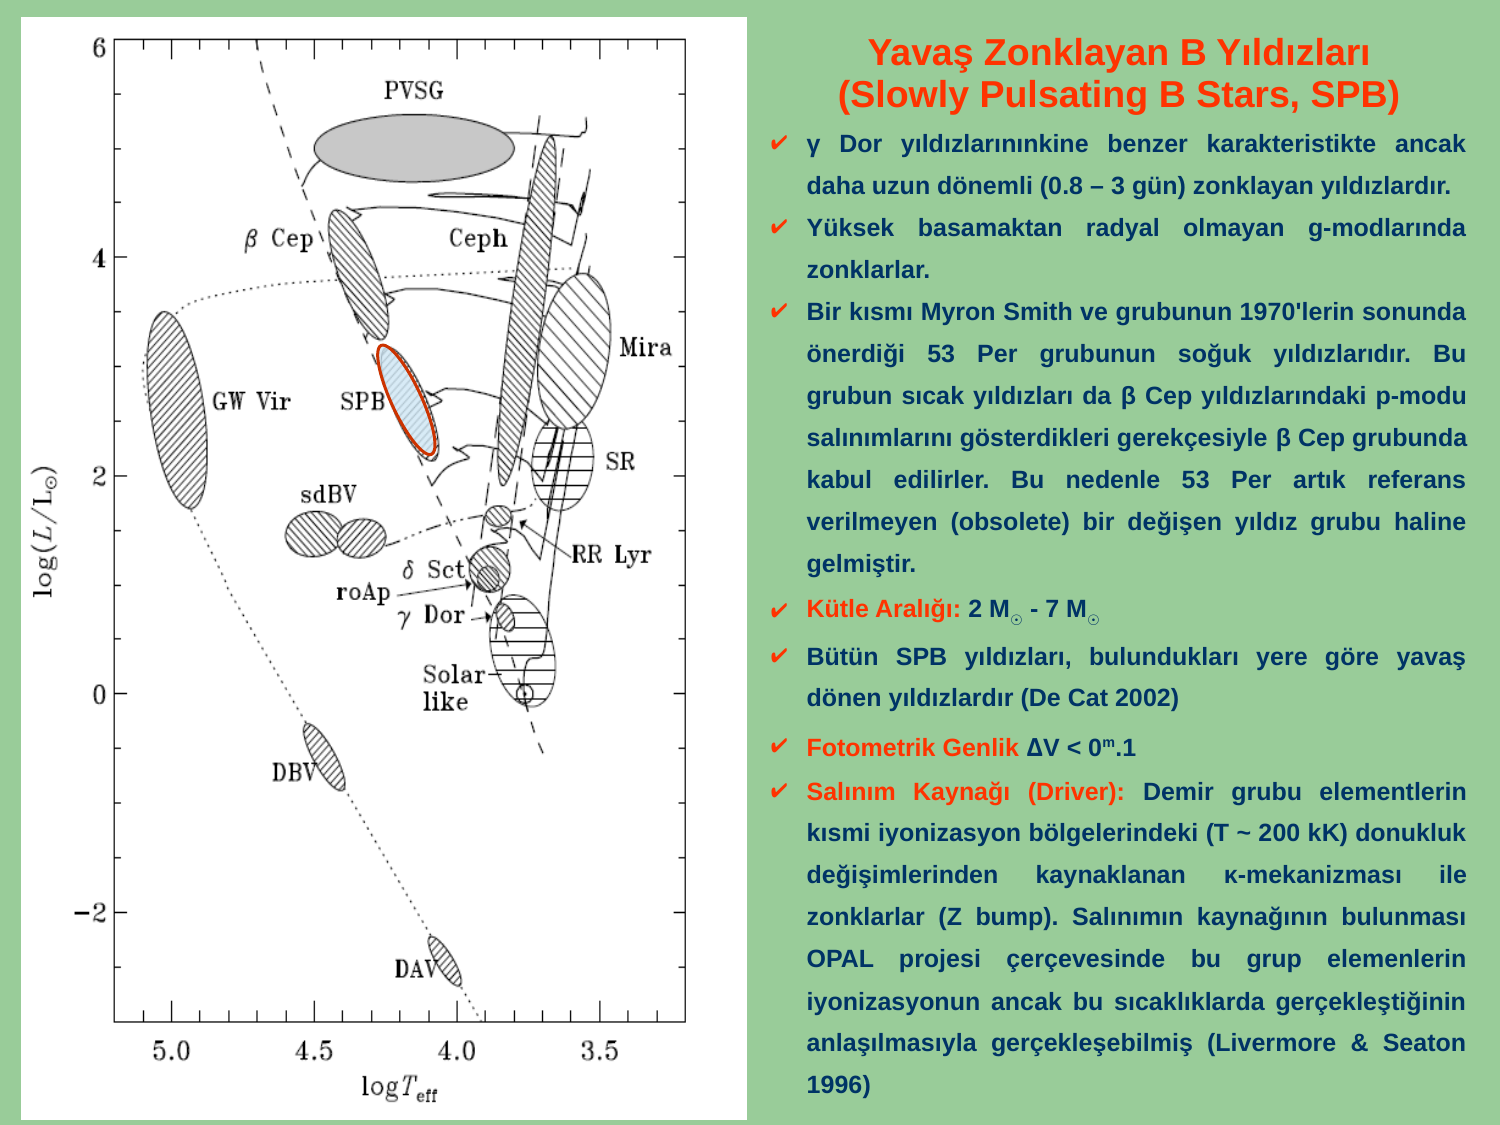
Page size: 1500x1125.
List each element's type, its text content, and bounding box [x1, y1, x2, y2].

picture [21, 17, 747, 1120]
text_box [377, 345, 436, 455]
text_box Yavaş Zonklayan B Yıldızları (Slowly Pulsating B Stars, SPB) γ Dor yıldızlarınınkine benzer karakteristikte ancak daha uzun dönemli (0.8 – 3 gün) zonklayan yıldızlardır. Yüksek basamaktan radyal olmayan g-modlarında zonklarlar. Bir kısmı Myron Smith ve grubunun 1970'lerin sonunda önerdiği 53 Per grubunun soğuk yıldızlarıdır. Bu grubun sıcak yıldızları da β Cep yıldızlarındaki p-modu salınımlarını gösterdikleri gerekçesiyle β Cep grubunda kabul edilirler. Bu nedenle 53 Per artık referans verilmeyen (obsolete) bir değişen yıldız grubu haline gelmiştir. Kütle Aralığı: 2 M☉ - 7 M☉ Bütün SPB yıldızları, bulundukları yere göre yavaş dönen yıldızlardır (De Cat 2002) Fotometrik Genlik ΔV < 0m.1 Salınım Kaynağı (Driver): Demir grubu elementlerin kısmi iyonizasyon bölgelerindeki (T ~ 200 kK) donukluk değişimlerinden kaynaklanan κ-mekanizması ile zonklarlar (Z bump). Salınımın kaynağının bulunması OPAL projesi çerçevesinde bu grup elemenlerin iyonizasyonun ancak bu sıcaklıklarda gerçekleştiğinin anlaşılmasıyla gerçekleşebilmiş (Livermore & Seaton 1996) [756, 24, 1483, 1109]
